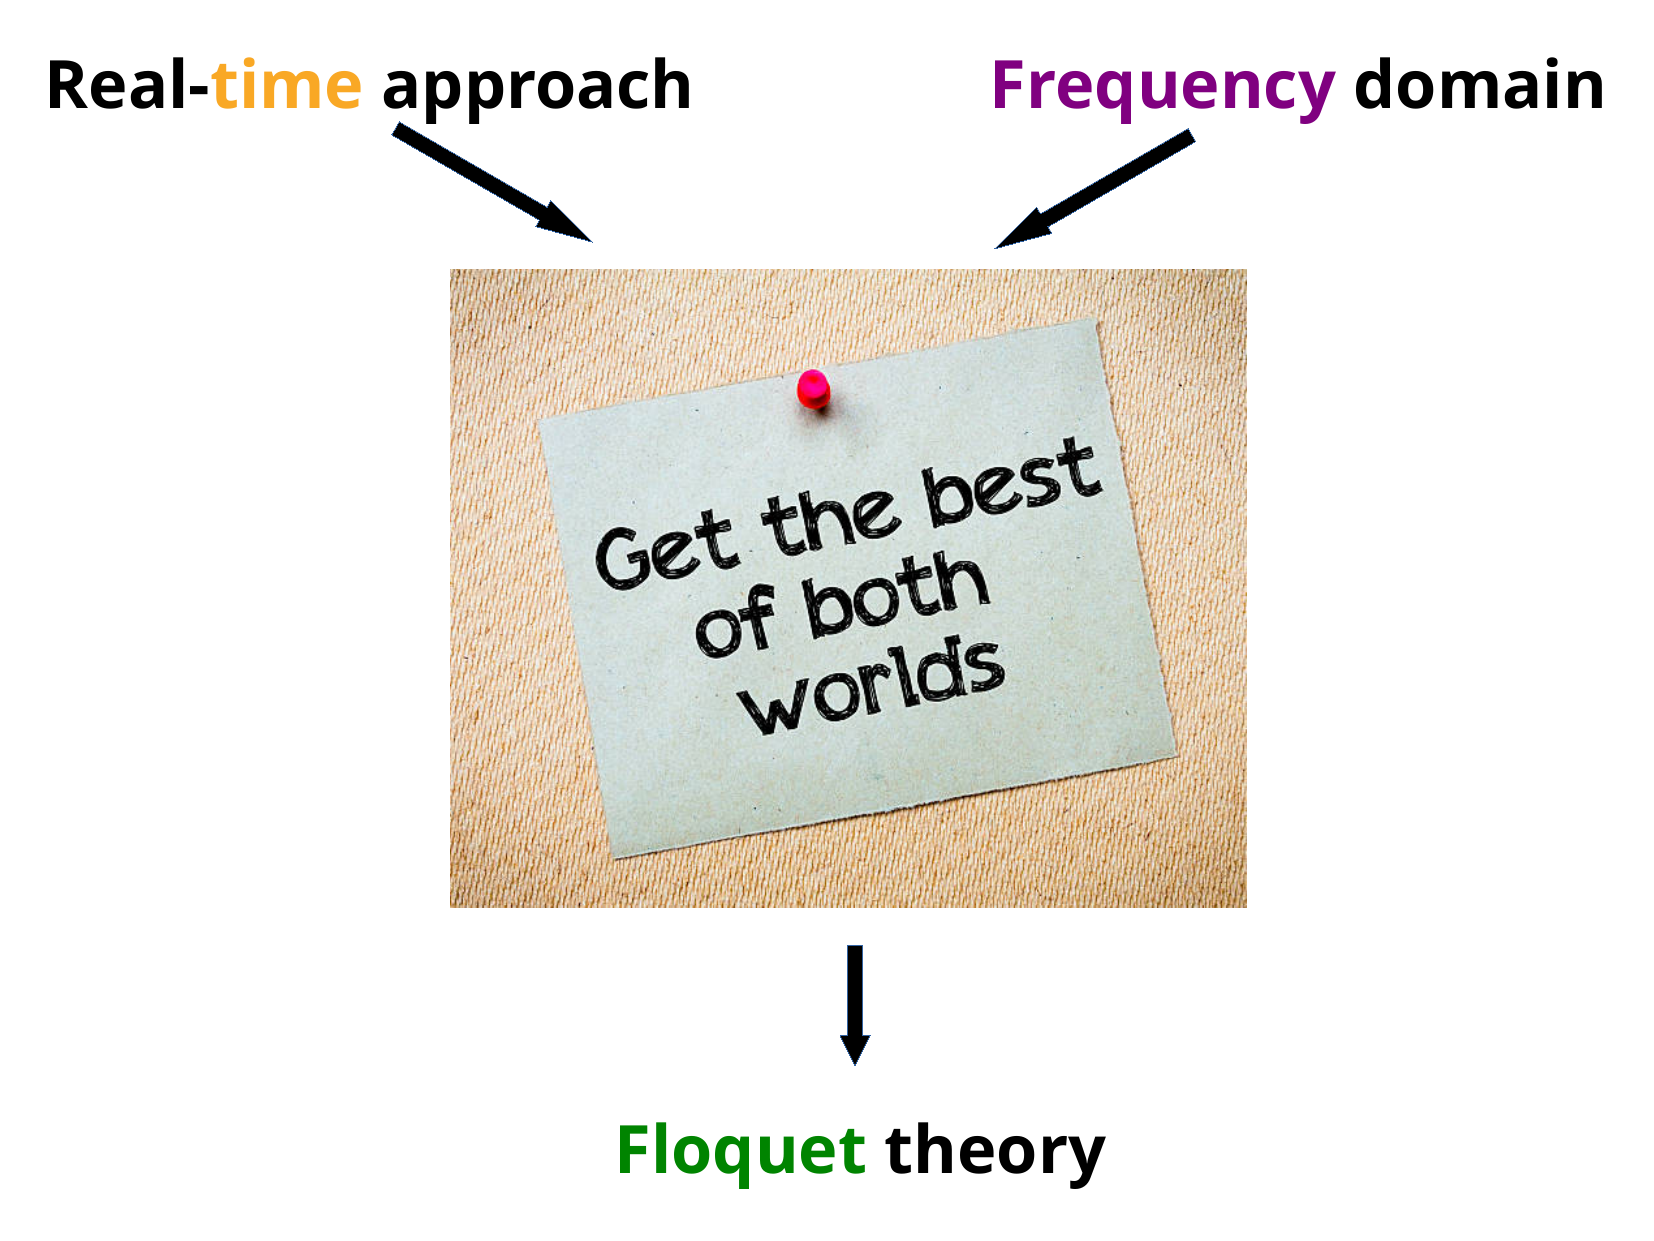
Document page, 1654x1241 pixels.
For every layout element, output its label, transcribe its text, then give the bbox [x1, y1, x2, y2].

text_box Real-time approach [30, 30, 766, 136]
text_box [994, 128, 1196, 249]
text_box Frequency domain [975, 30, 1639, 131]
text_box Floquet theory [600, 1095, 1126, 1201]
text_box [391, 121, 593, 243]
text_box [840, 945, 871, 1066]
picture [450, 269, 1247, 908]
